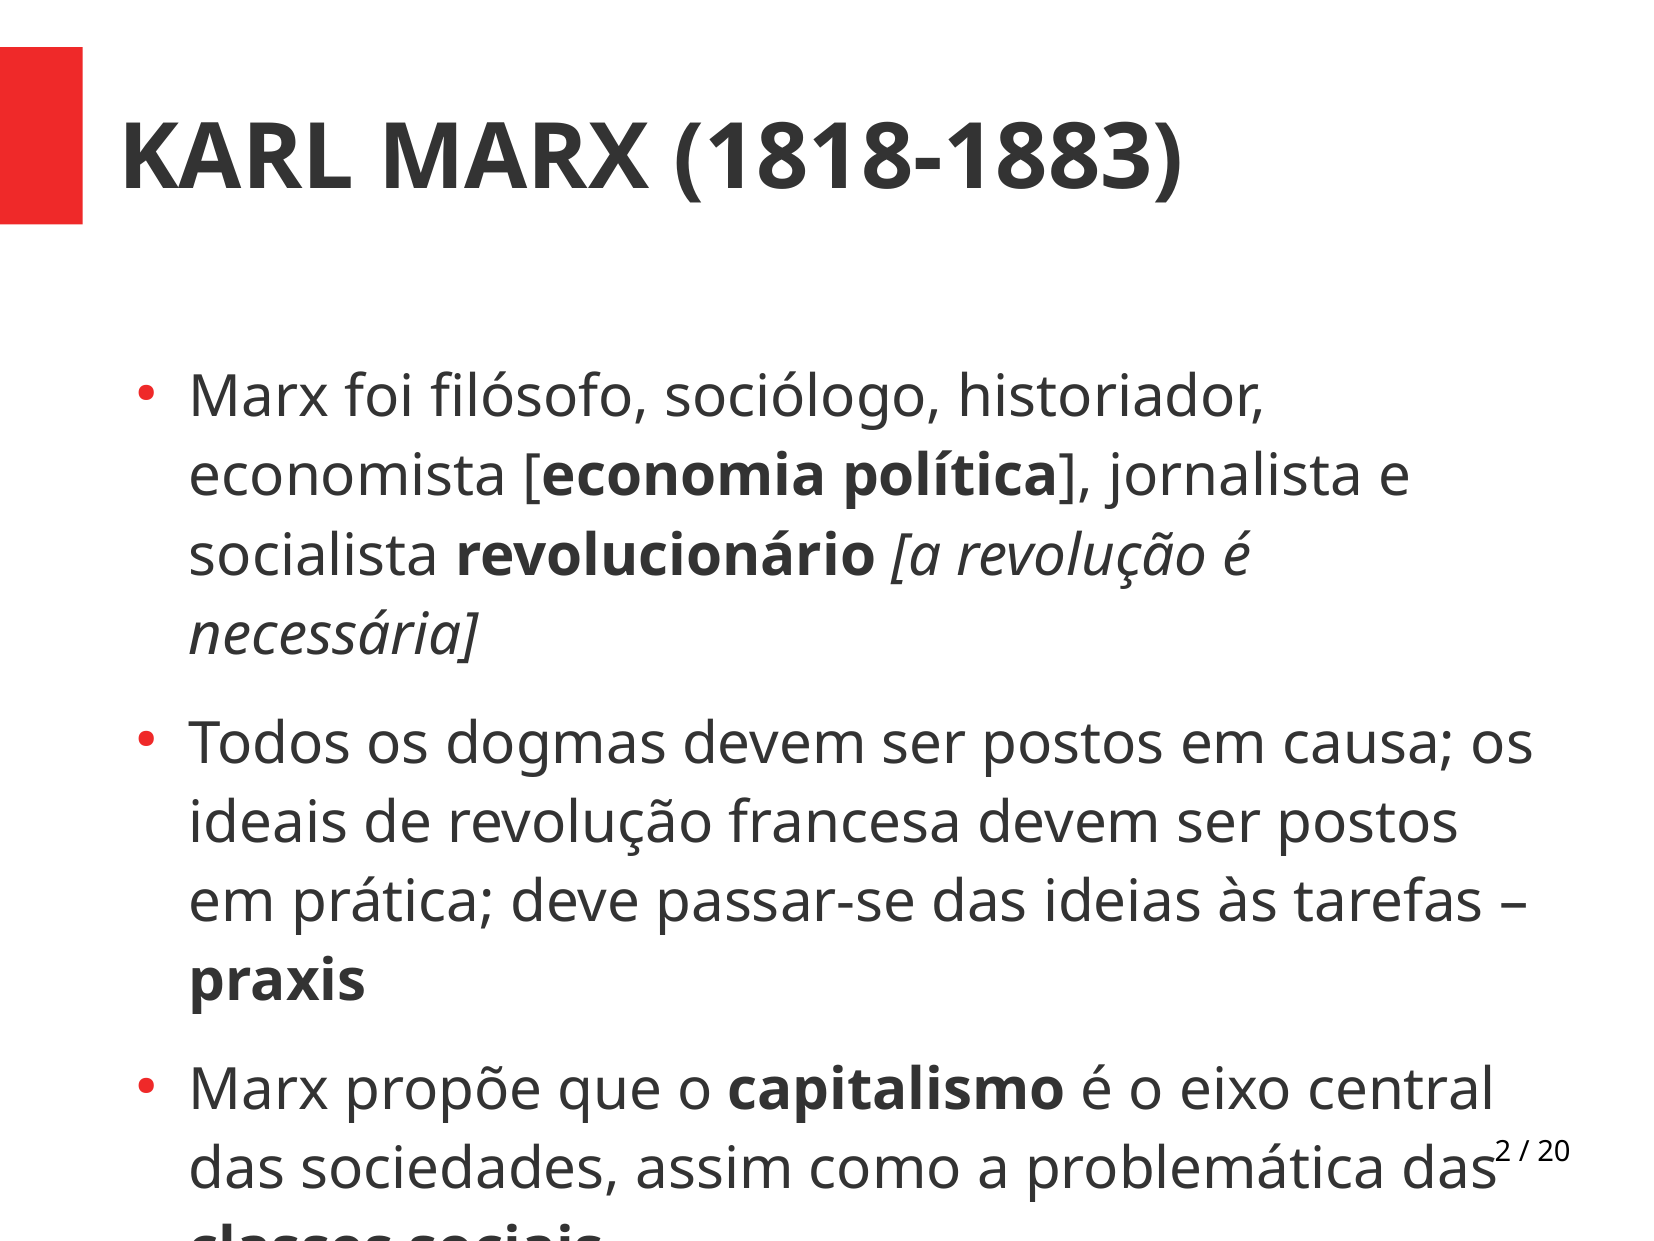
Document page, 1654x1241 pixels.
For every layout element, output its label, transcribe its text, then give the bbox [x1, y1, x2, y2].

list Marx foi filósofo, sociólogo, historiador, economista [economia política], jornalista e socialista revolucionário [a revolução é necessária] Todos os dogmas devem ser postos em causa; os ideais de revolução francesa devem ser postos em prática; deve passar-se das ideias às tarefas – praxis Marx propõe que o capitalismo é o eixo central das sociedades, assim como a problemática das classes sociais [118, 354, 1536, 1074]
title KARL MARX (1818-1883) [118, 49, 1571, 257]
